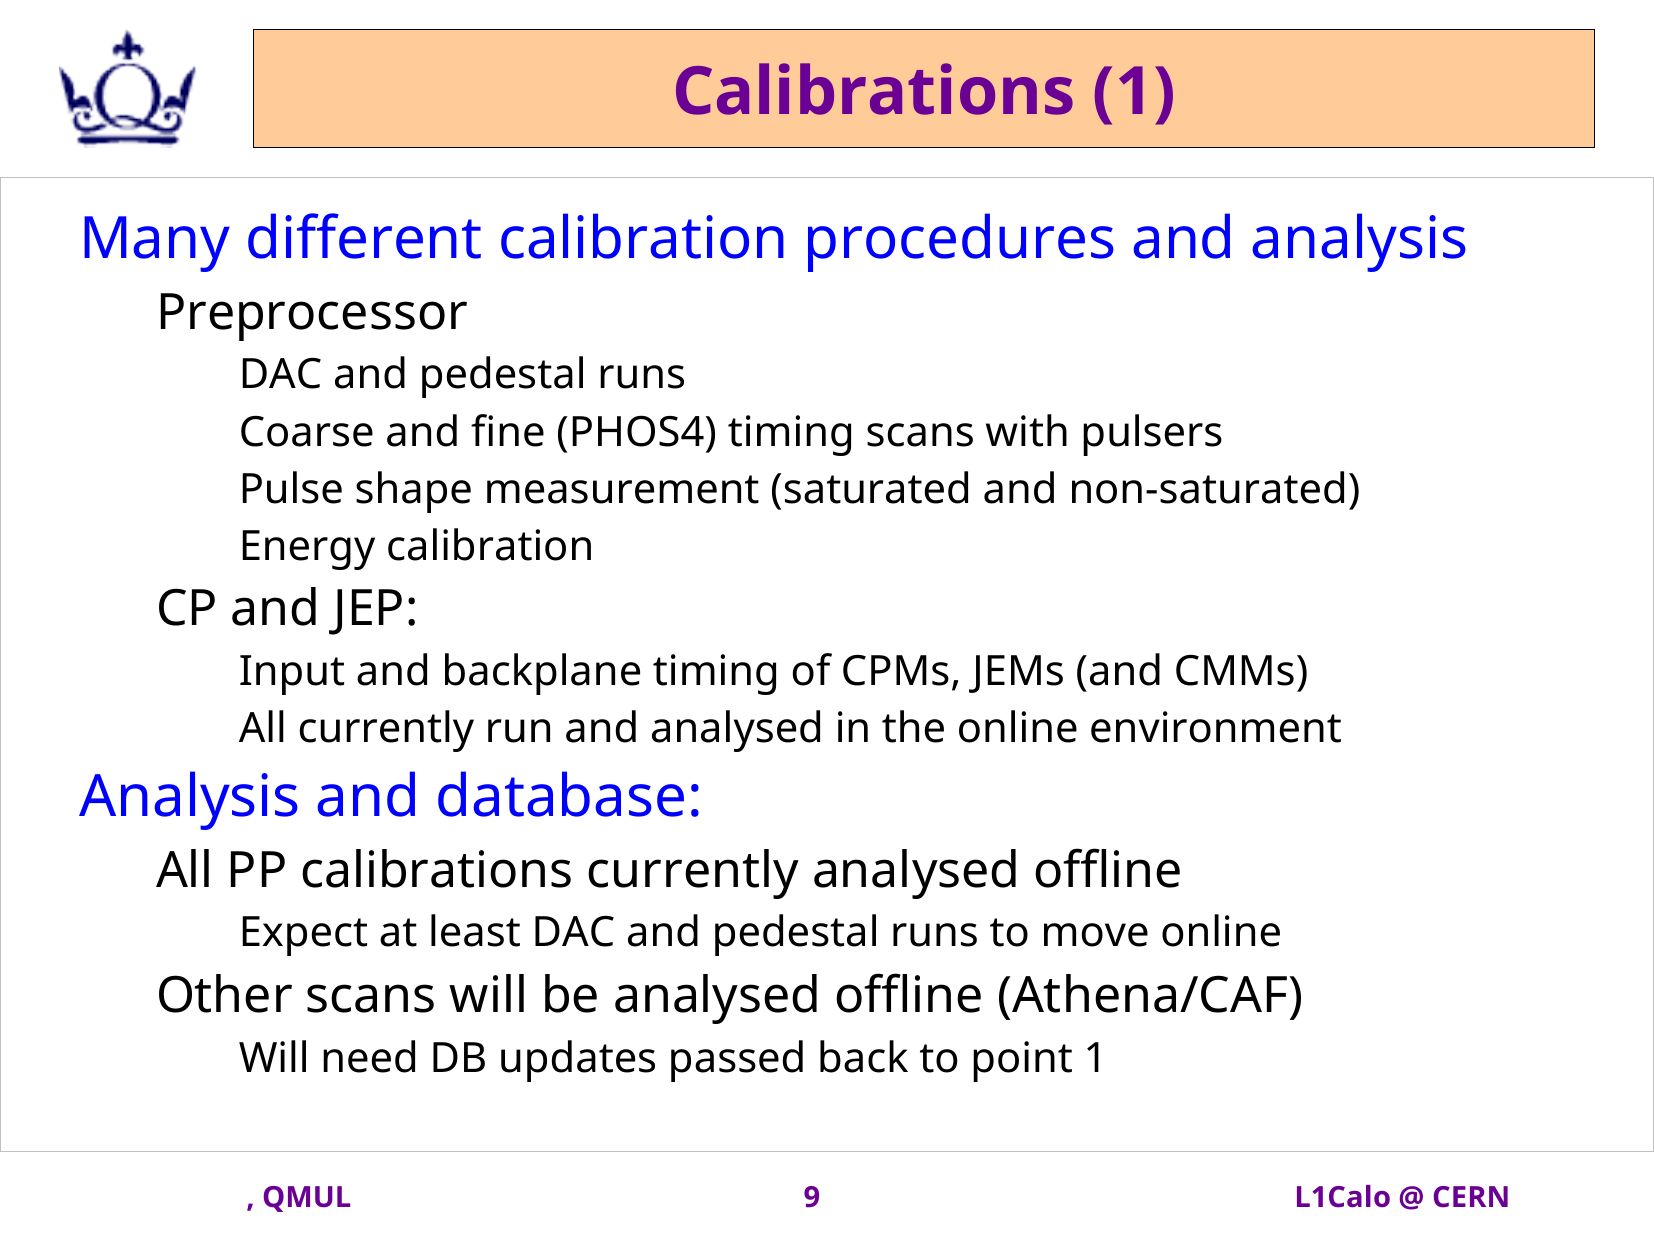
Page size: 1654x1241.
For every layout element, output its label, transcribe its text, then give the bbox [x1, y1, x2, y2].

list Many different calibration procedures and analysis Preprocessor DAC and pedestal runs Coarse and fine (PHOS4) timing scans with pulsers Pulse shape measurement (saturated and non-saturated) Energy calibration CP and JEP: Input and backplane timing of CPMs, JEMs (and CMMs) All currently run and analysed in the online environment Analysis and database: All PP calibrations currently analysed offline Expect at least DAC and pedestal runs to move online Other scans will be analysed offline (Athena/CAF) Will need DB updates passed back to point 1 [61, 196, 1605, 1117]
title Calibrations (1) [253, 29, 1595, 148]
picture [59, 29, 200, 148]
